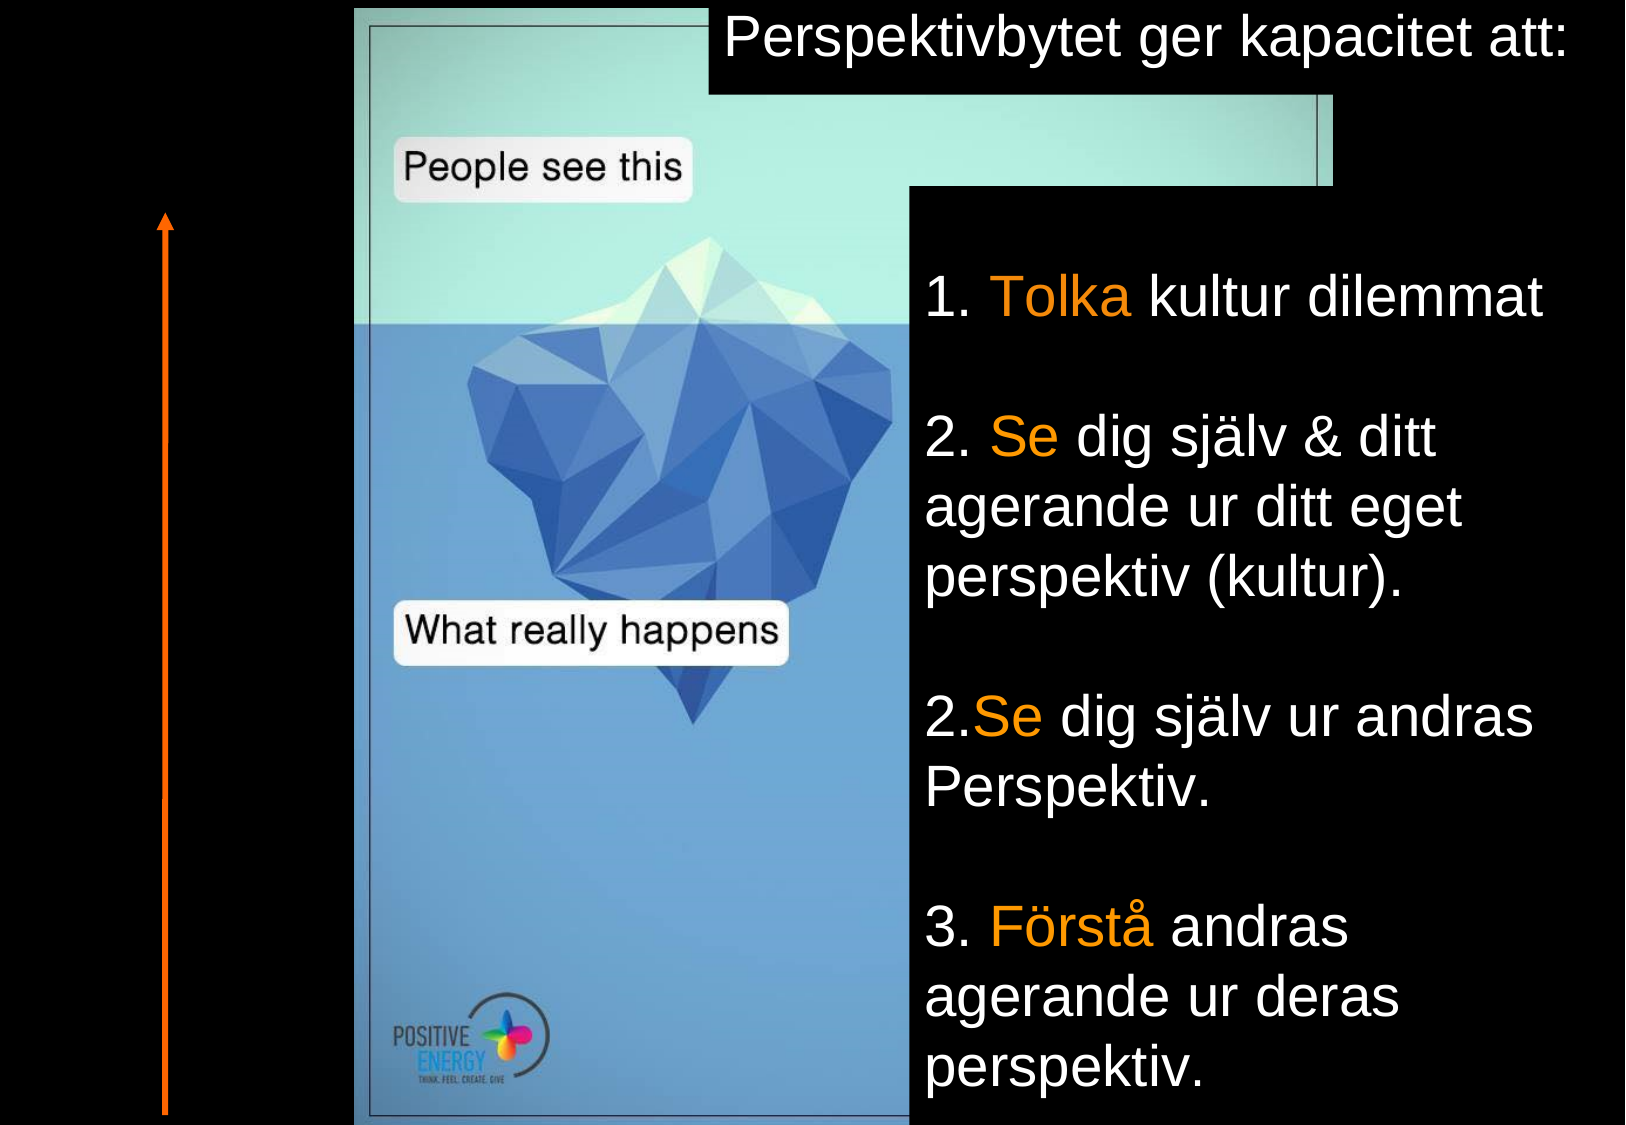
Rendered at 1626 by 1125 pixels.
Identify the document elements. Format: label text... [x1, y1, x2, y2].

text_box Perspektivbytet ger kapacitet att: [708, 0, 1618, 95]
text_box 1. Tolka kultur dilemmat 2. Se dig själv & ditt agerande ur ditt eget perspektiv (kultur). 2.Se dig själv ur andras Perspektiv. 3. Förstå andras agerande ur deras perspektiv. [909, 186, 1595, 1125]
picture [354, 8, 1333, 1125]
